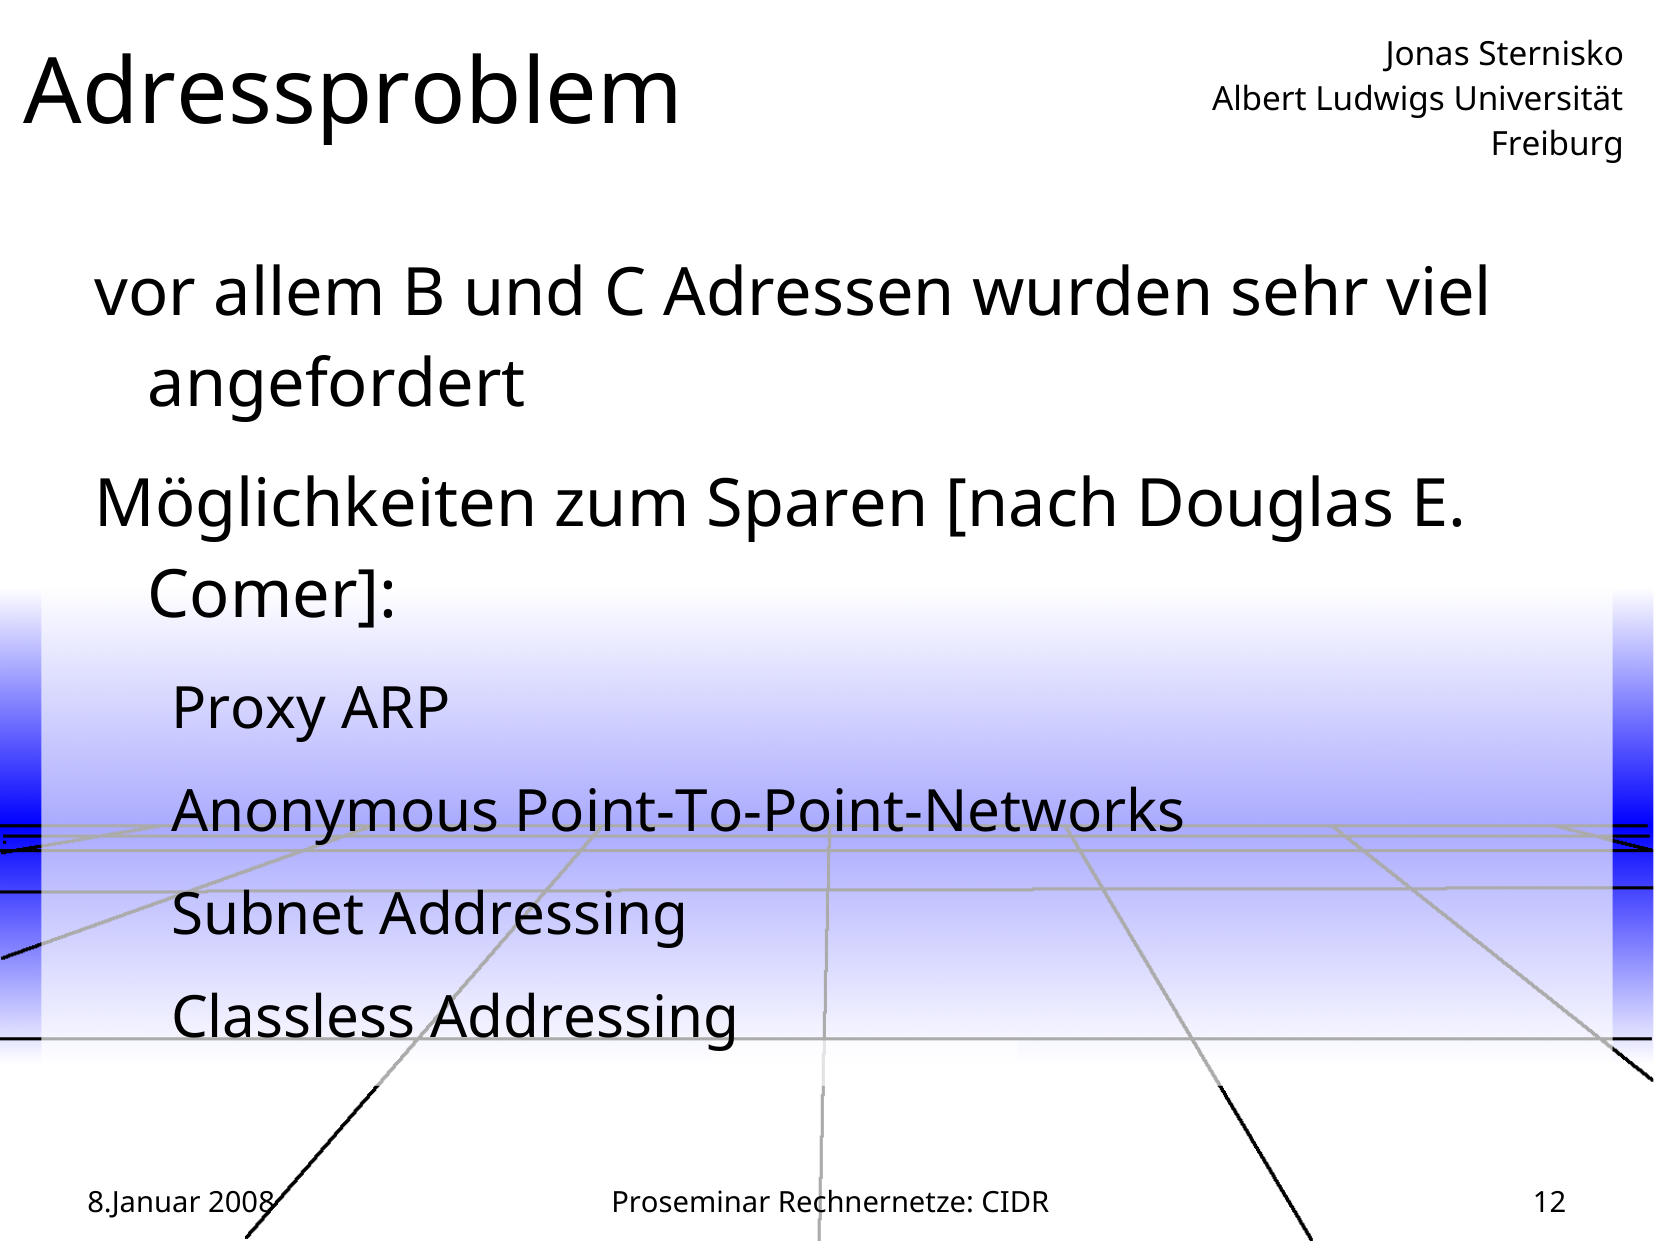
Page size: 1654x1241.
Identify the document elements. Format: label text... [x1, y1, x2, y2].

title Adressproblem [23, 31, 1211, 146]
picture [0, 0, 1654, 1241]
list vor allem B und C Adressen wurden sehr viel angefordert Möglichkeiten zum Sparen [nach Douglas E. Comer]: Proxy ARP Anonymous Point-To-Point-Networks Subnet Addressing Classless Addressing [76, 185, 1565, 1152]
